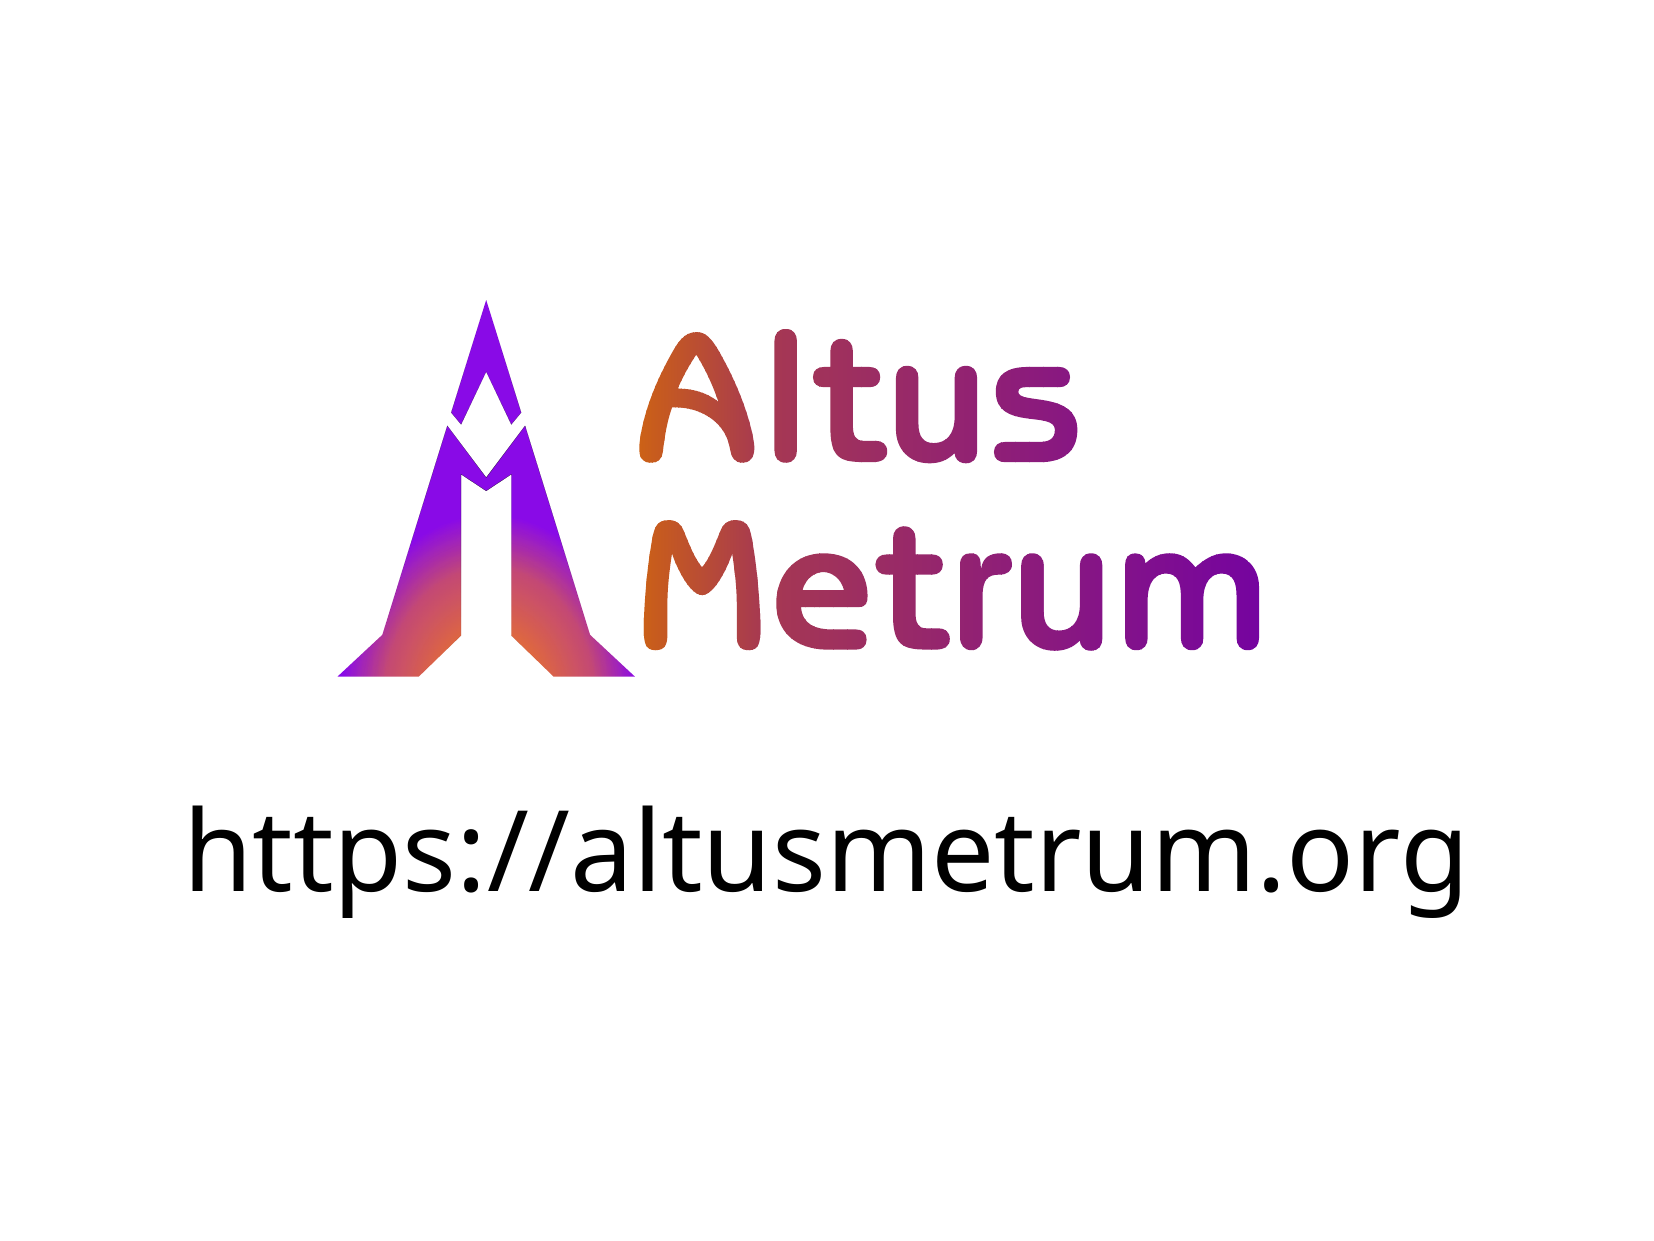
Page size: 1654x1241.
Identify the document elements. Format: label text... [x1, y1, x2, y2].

picture [337, 300, 1278, 723]
list https://altusmetrum.org [11, 771, 1501, 1241]
